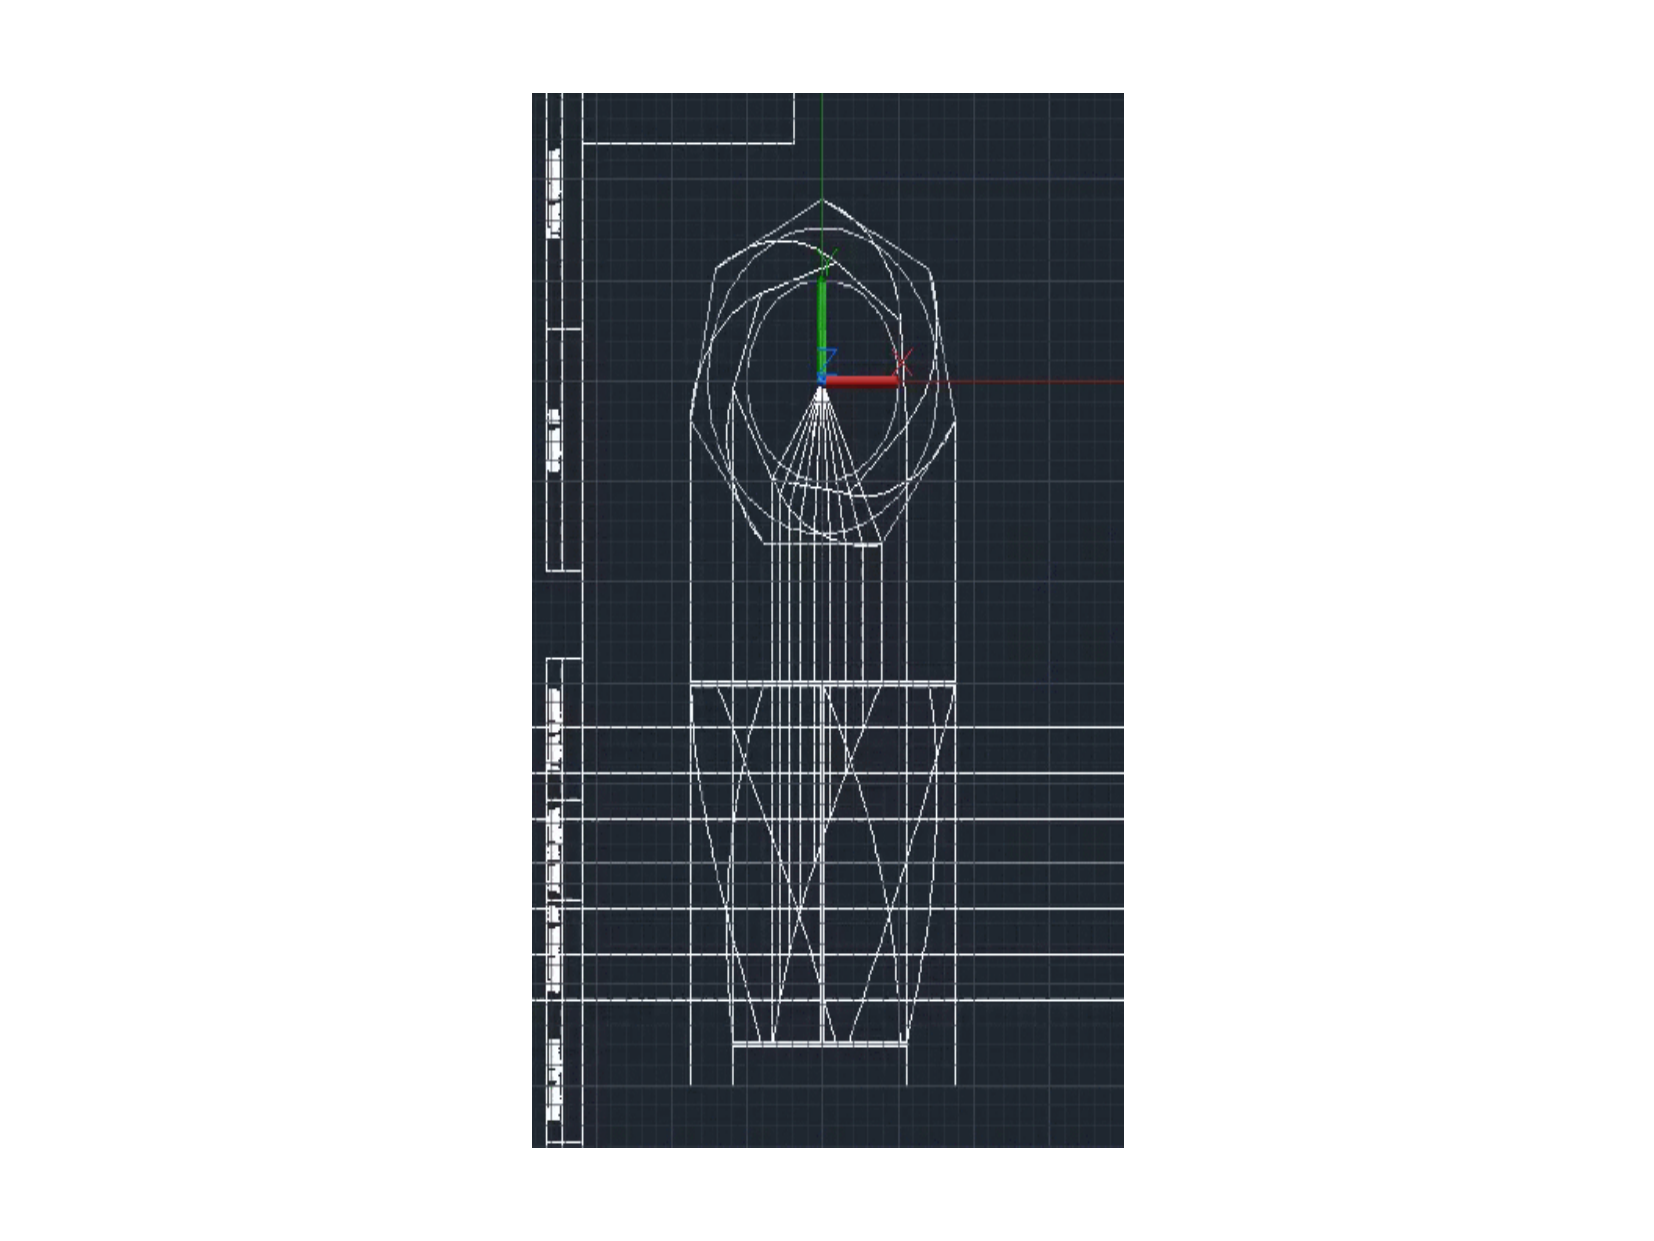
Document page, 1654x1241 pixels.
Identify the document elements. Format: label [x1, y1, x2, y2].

picture [532, 93, 1124, 1148]
